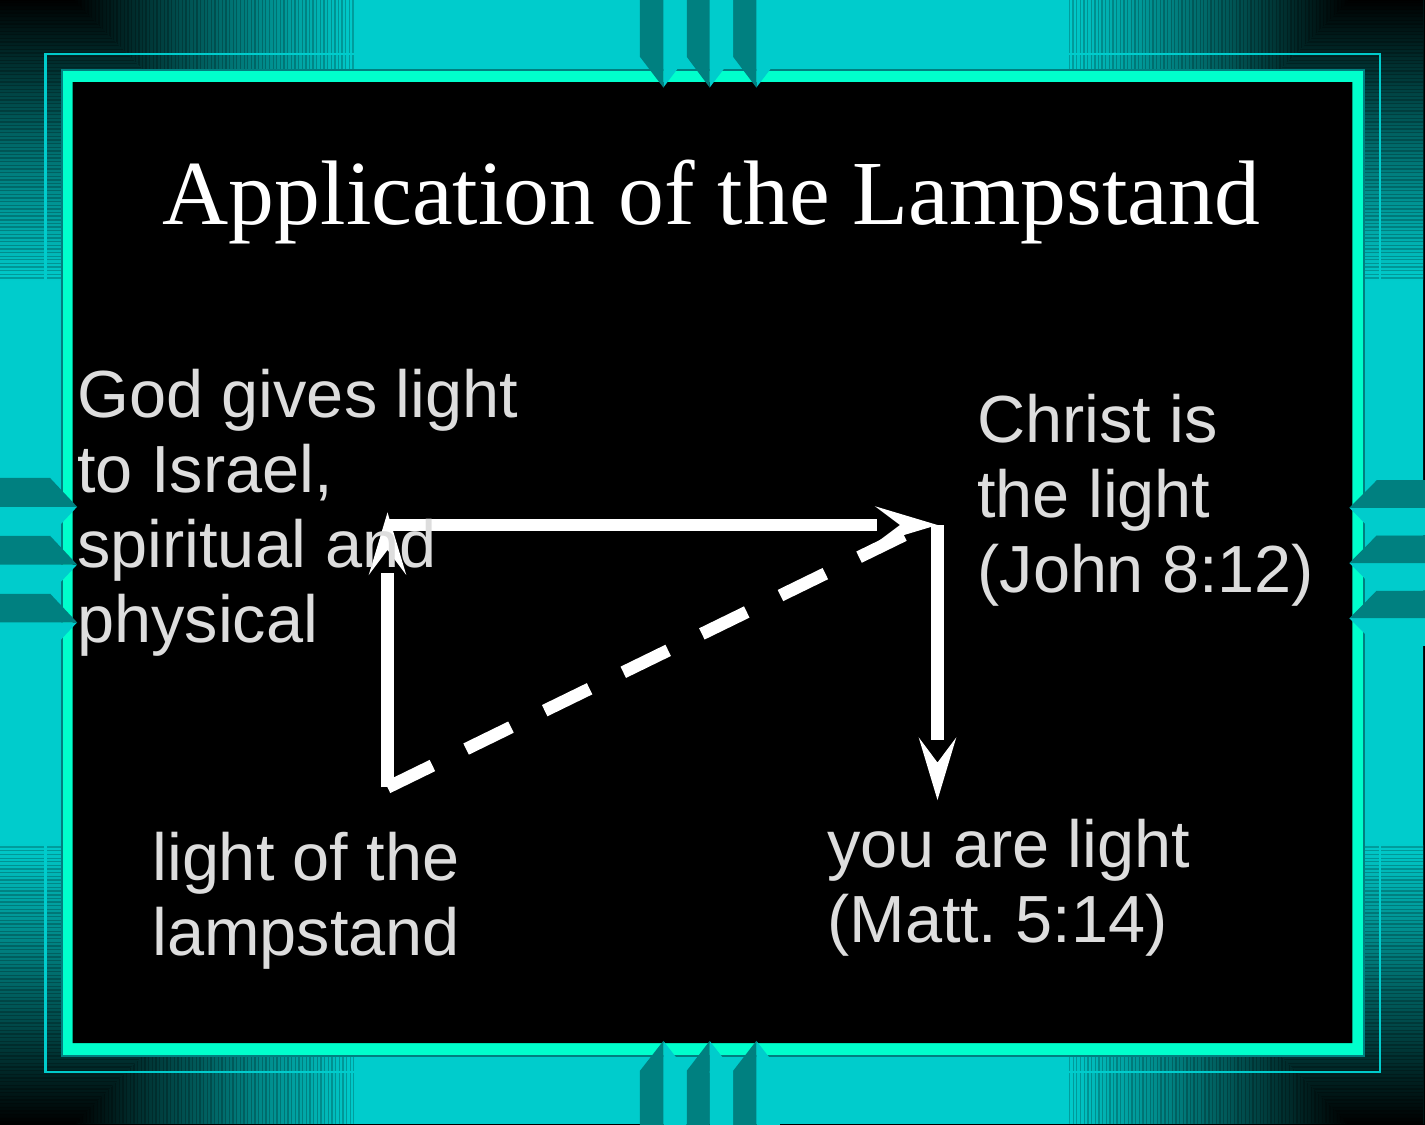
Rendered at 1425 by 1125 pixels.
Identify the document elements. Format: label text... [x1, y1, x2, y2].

title Application of the Lampstand [106, 99, 1319, 288]
text_box Christ is the light (John 8:12) [962, 374, 1338, 615]
text_box light of the lampstand [137, 812, 488, 978]
text_box you are light (Matt. 5:14) [812, 799, 1388, 965]
text_box God gives light to Israel, spiritual and physical [62, 349, 538, 665]
